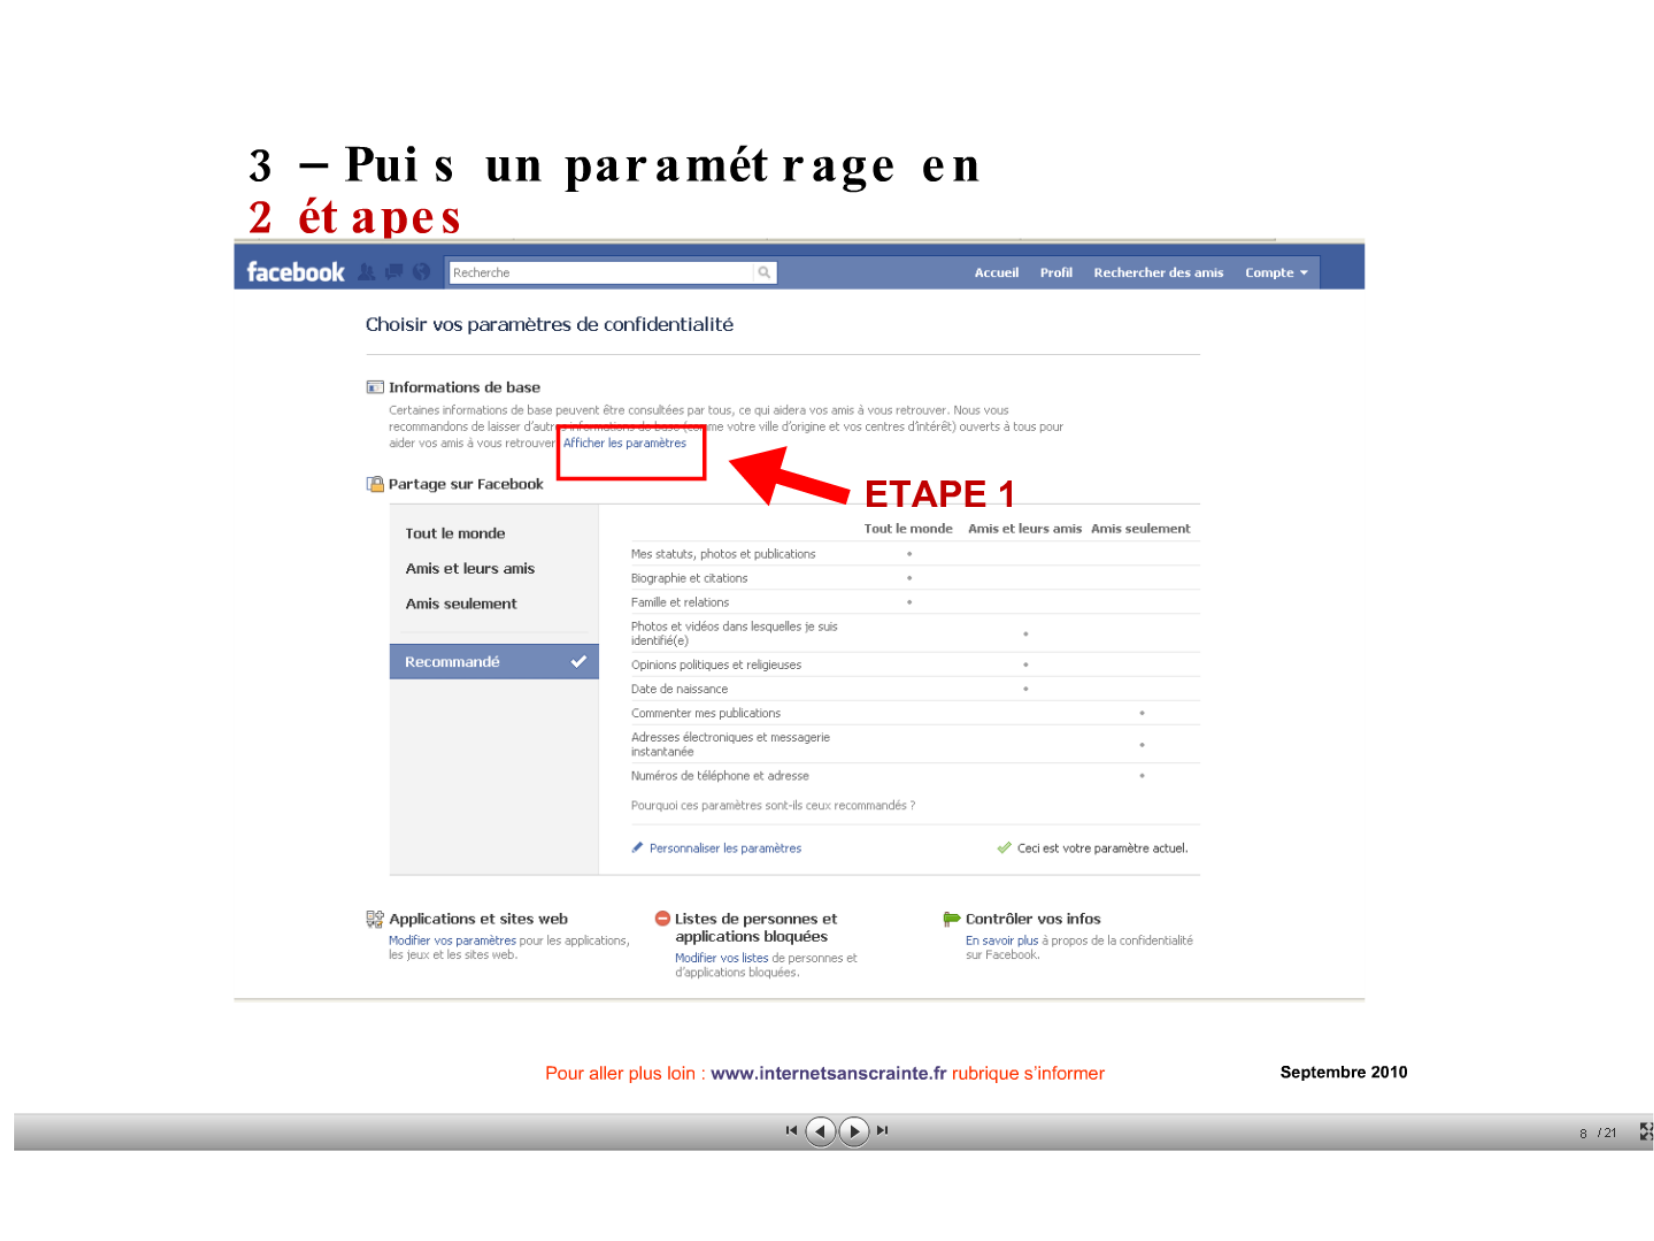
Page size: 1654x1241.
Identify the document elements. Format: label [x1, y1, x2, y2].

picture [13, 116, 1654, 1151]
